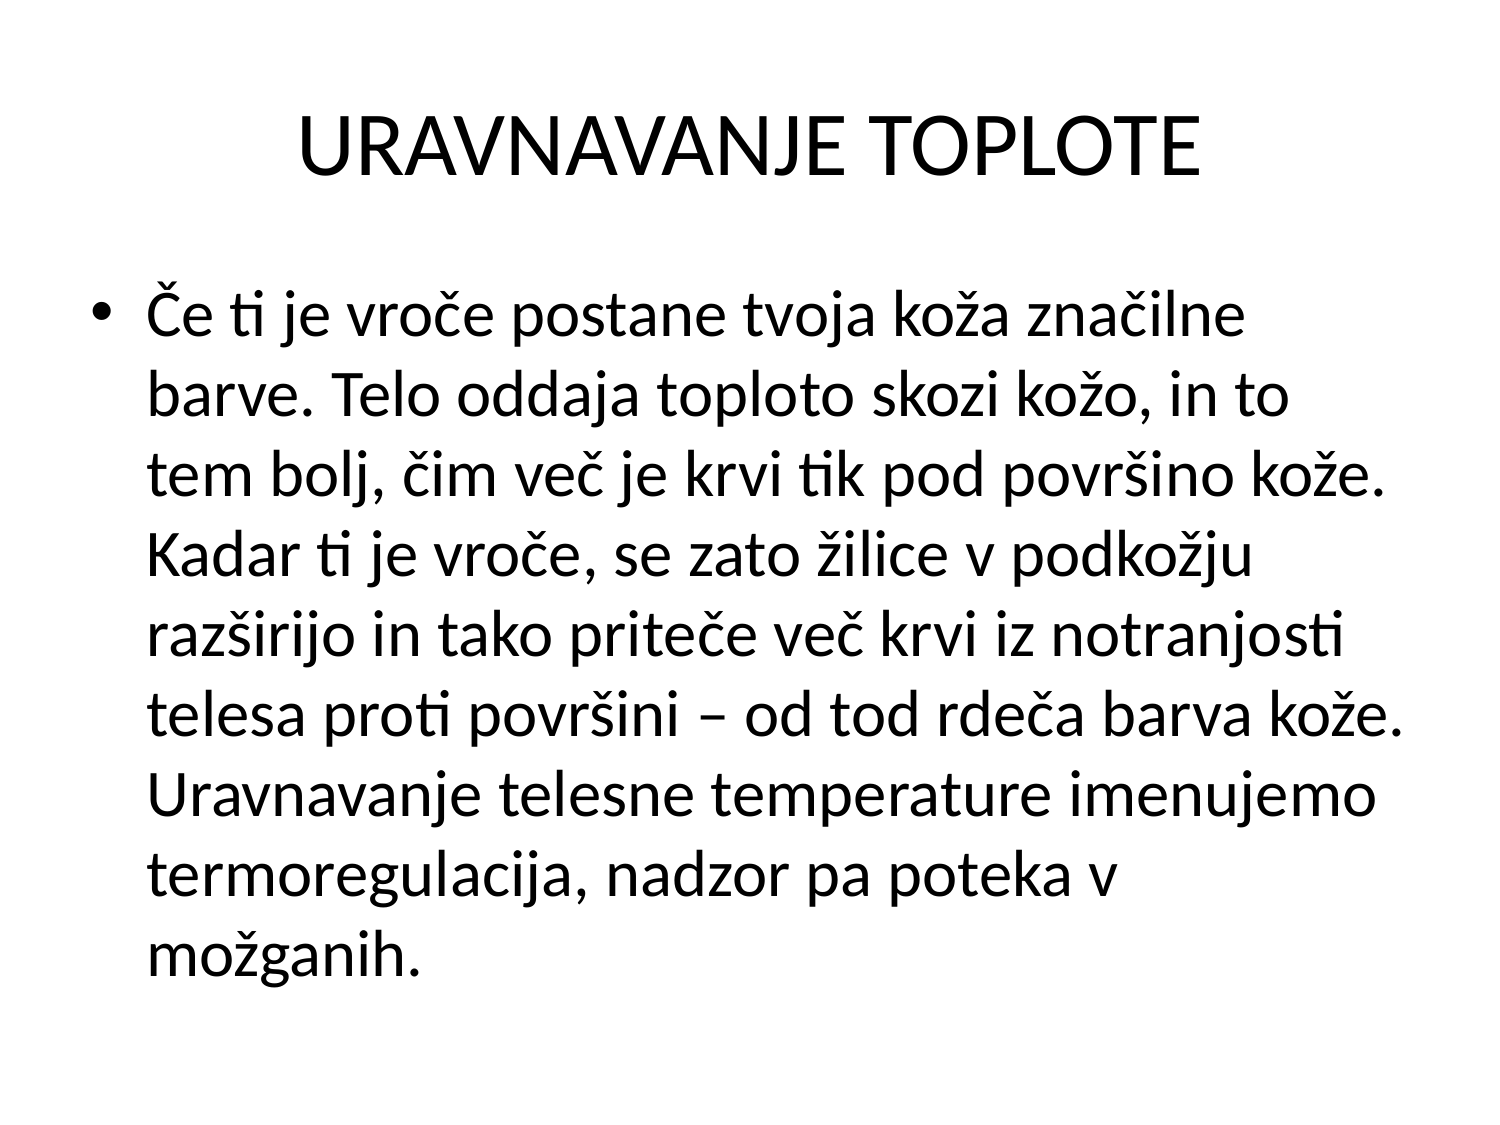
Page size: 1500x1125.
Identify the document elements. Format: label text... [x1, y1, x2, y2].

title URAVNAVANJE TOPLOTE [75, 45, 1425, 233]
list Če ti je vroče postane tvoja koža značilne barve. Telo oddaja toploto skozi kožo, in to tem bolj, čim več je krvi tik pod površino kože. Kadar ti je vroče, se zato žilice v podkožju razširijo in tako priteče več krvi iz notranjosti telesa proti površini – od tod rdeča barva kože. Uravnavanje telesne temperature imenujemo termoregulacija, nadzor pa poteka v možganih. [75, 262, 1425, 1005]
